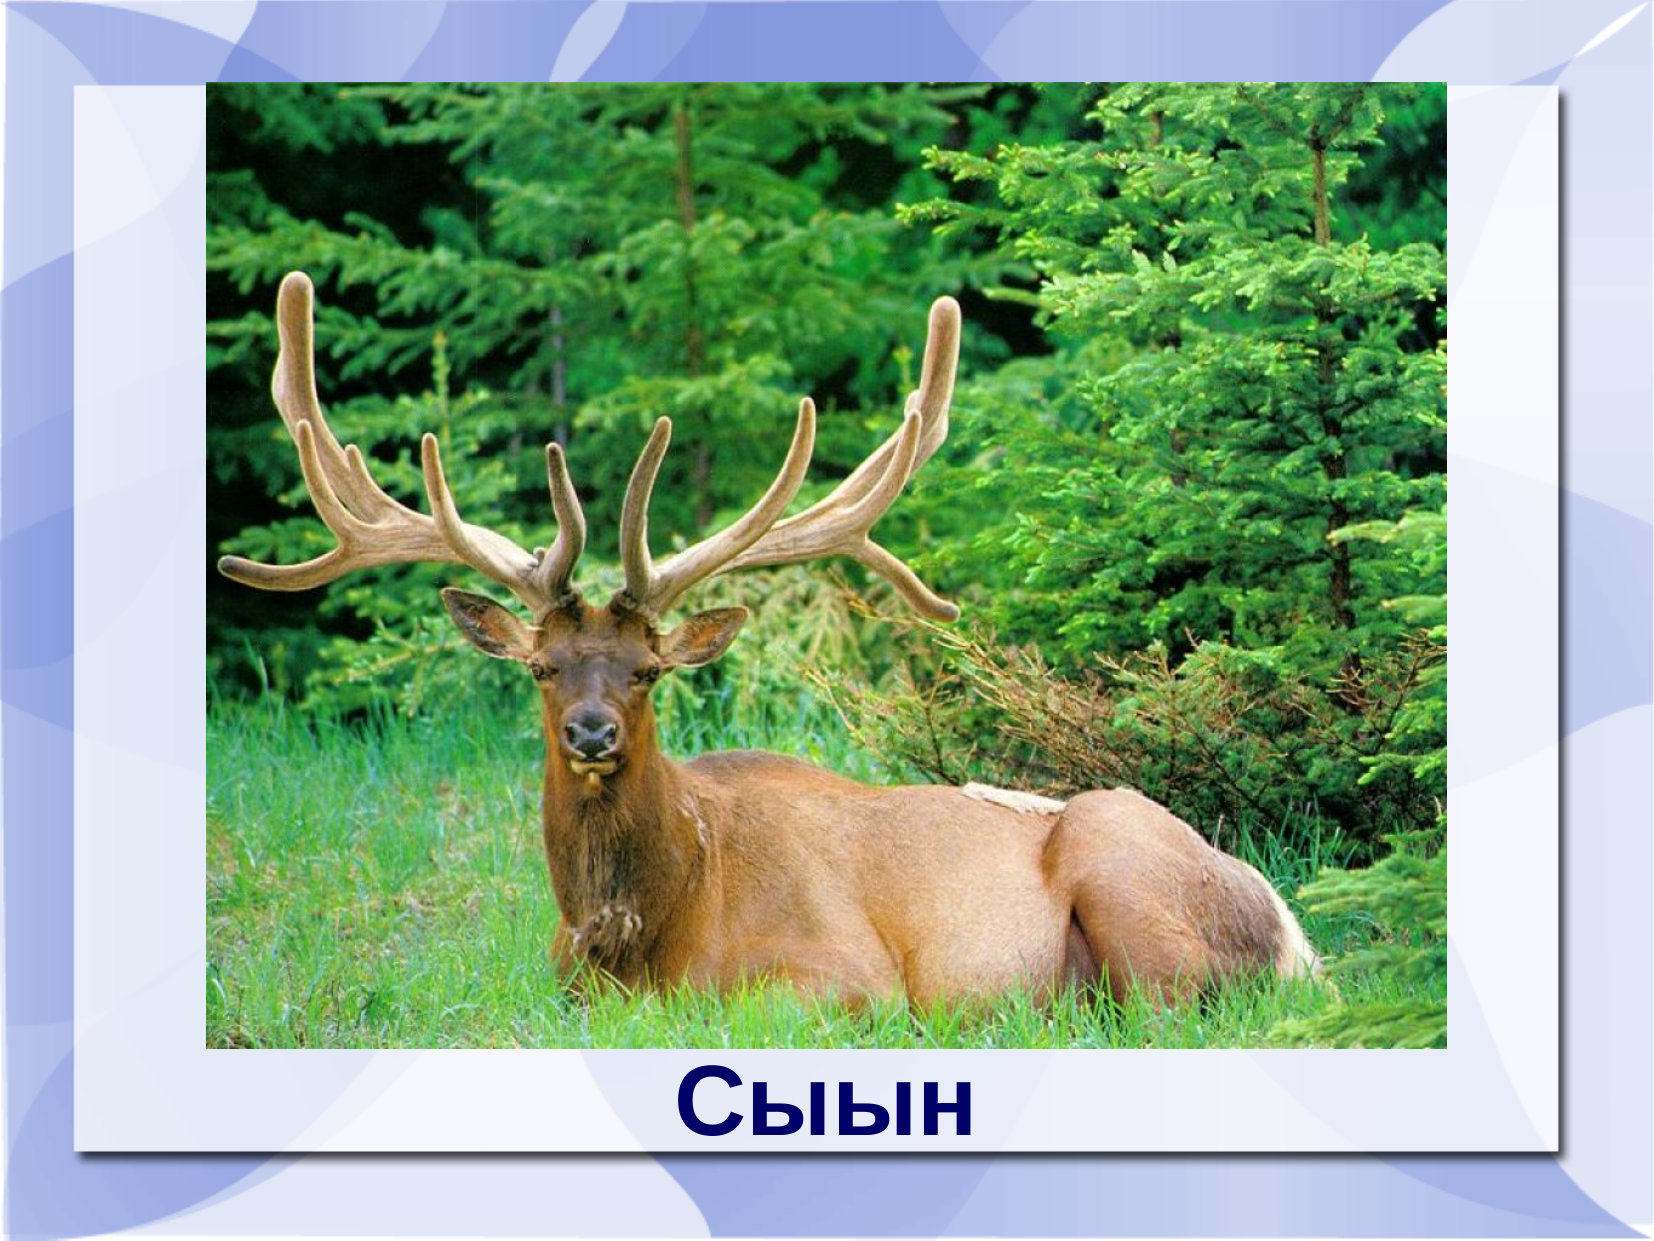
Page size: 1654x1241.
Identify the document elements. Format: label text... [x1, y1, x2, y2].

text_box Сыын [124, 992, 1530, 1199]
picture [0, 0, 1654, 1241]
